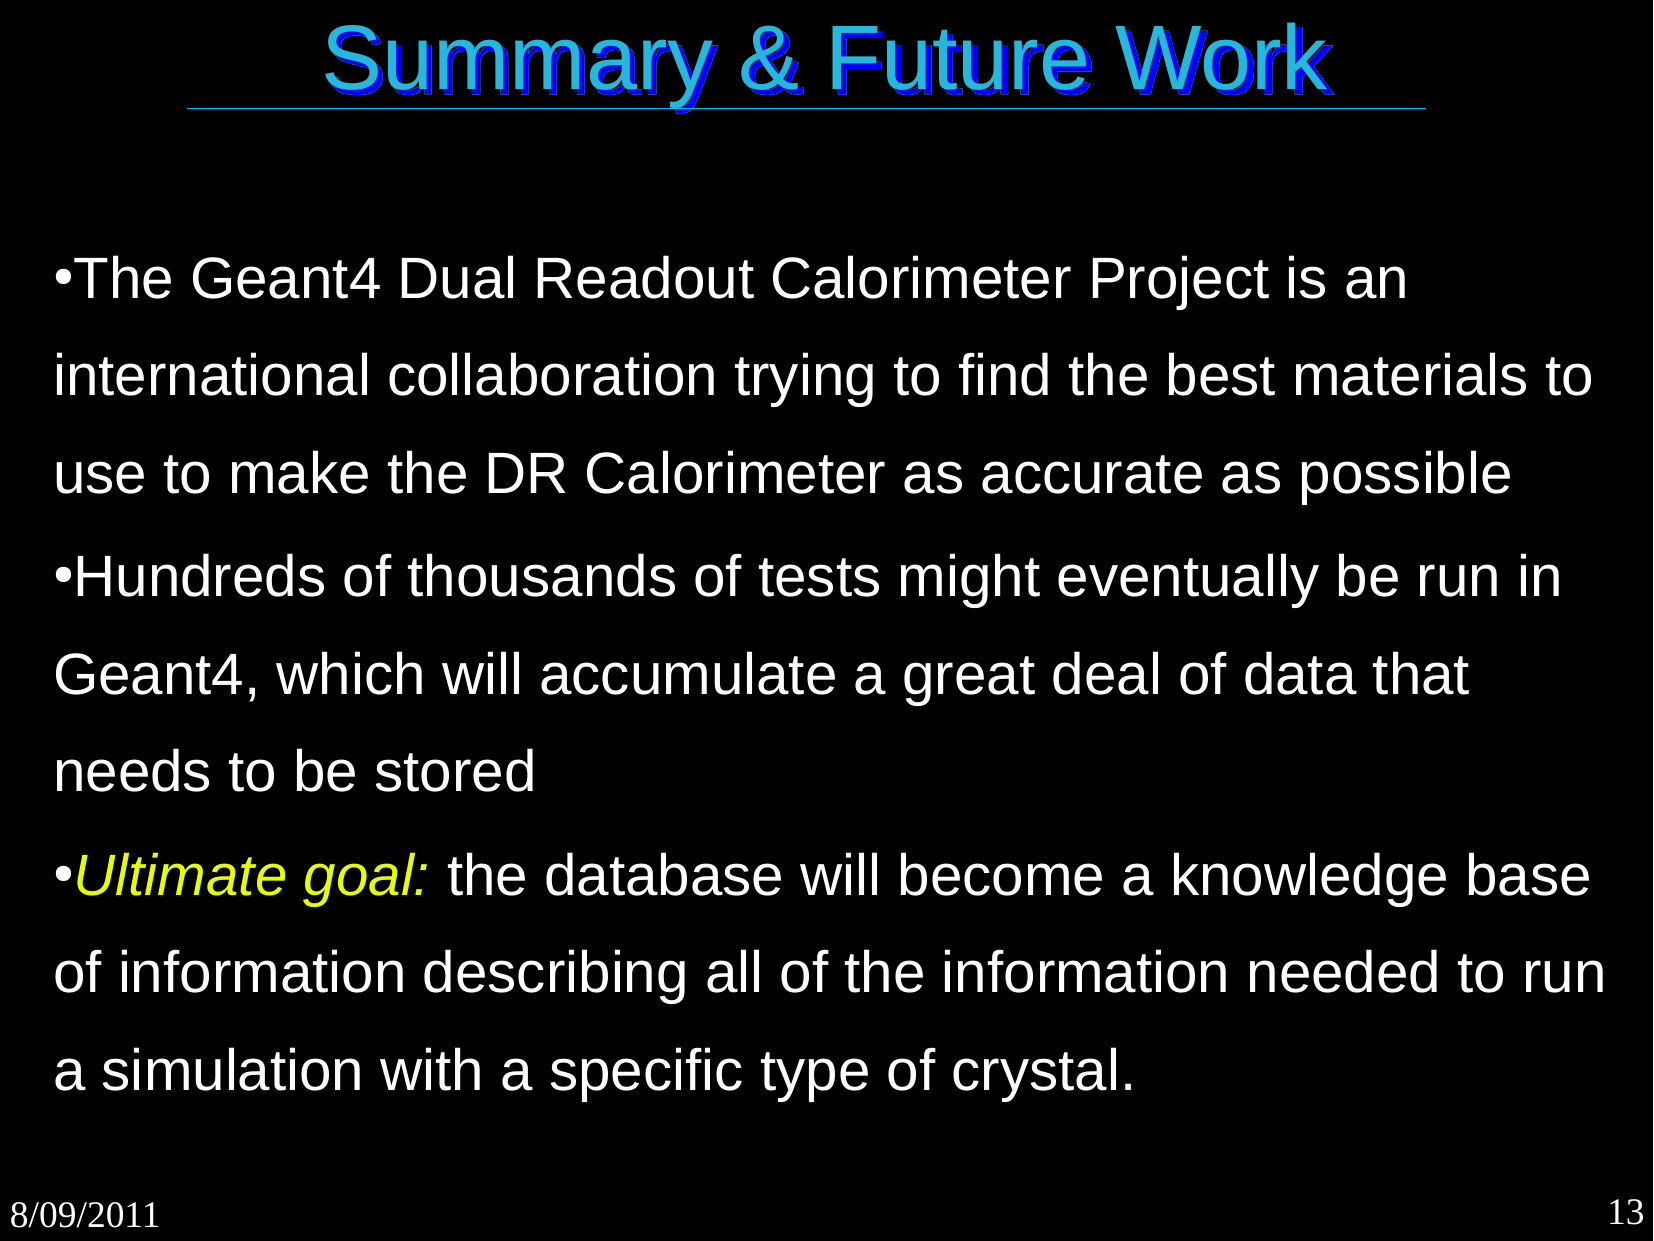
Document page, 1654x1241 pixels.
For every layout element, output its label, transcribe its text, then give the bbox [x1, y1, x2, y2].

text_box 8/09/2011 [0, 1187, 176, 1241]
text_box Summary & Future Work [0, 0, 1653, 117]
text_box 13 [1501, 1184, 1653, 1241]
text_box The Geant4 Dual Readout Calorimeter Project is an international collaboration trying to find the best materials to use to make the DR Calorimeter as accurate as possible Hundreds of thousands of tests might eventually be run in Geant4, which will accumulate a great deal of data that needs to be stored Ultimate goal: the database will become a knowledge base of information describing all of the information needed to run a simulation with a specific type of crystal. [53, 153, 1629, 1163]
